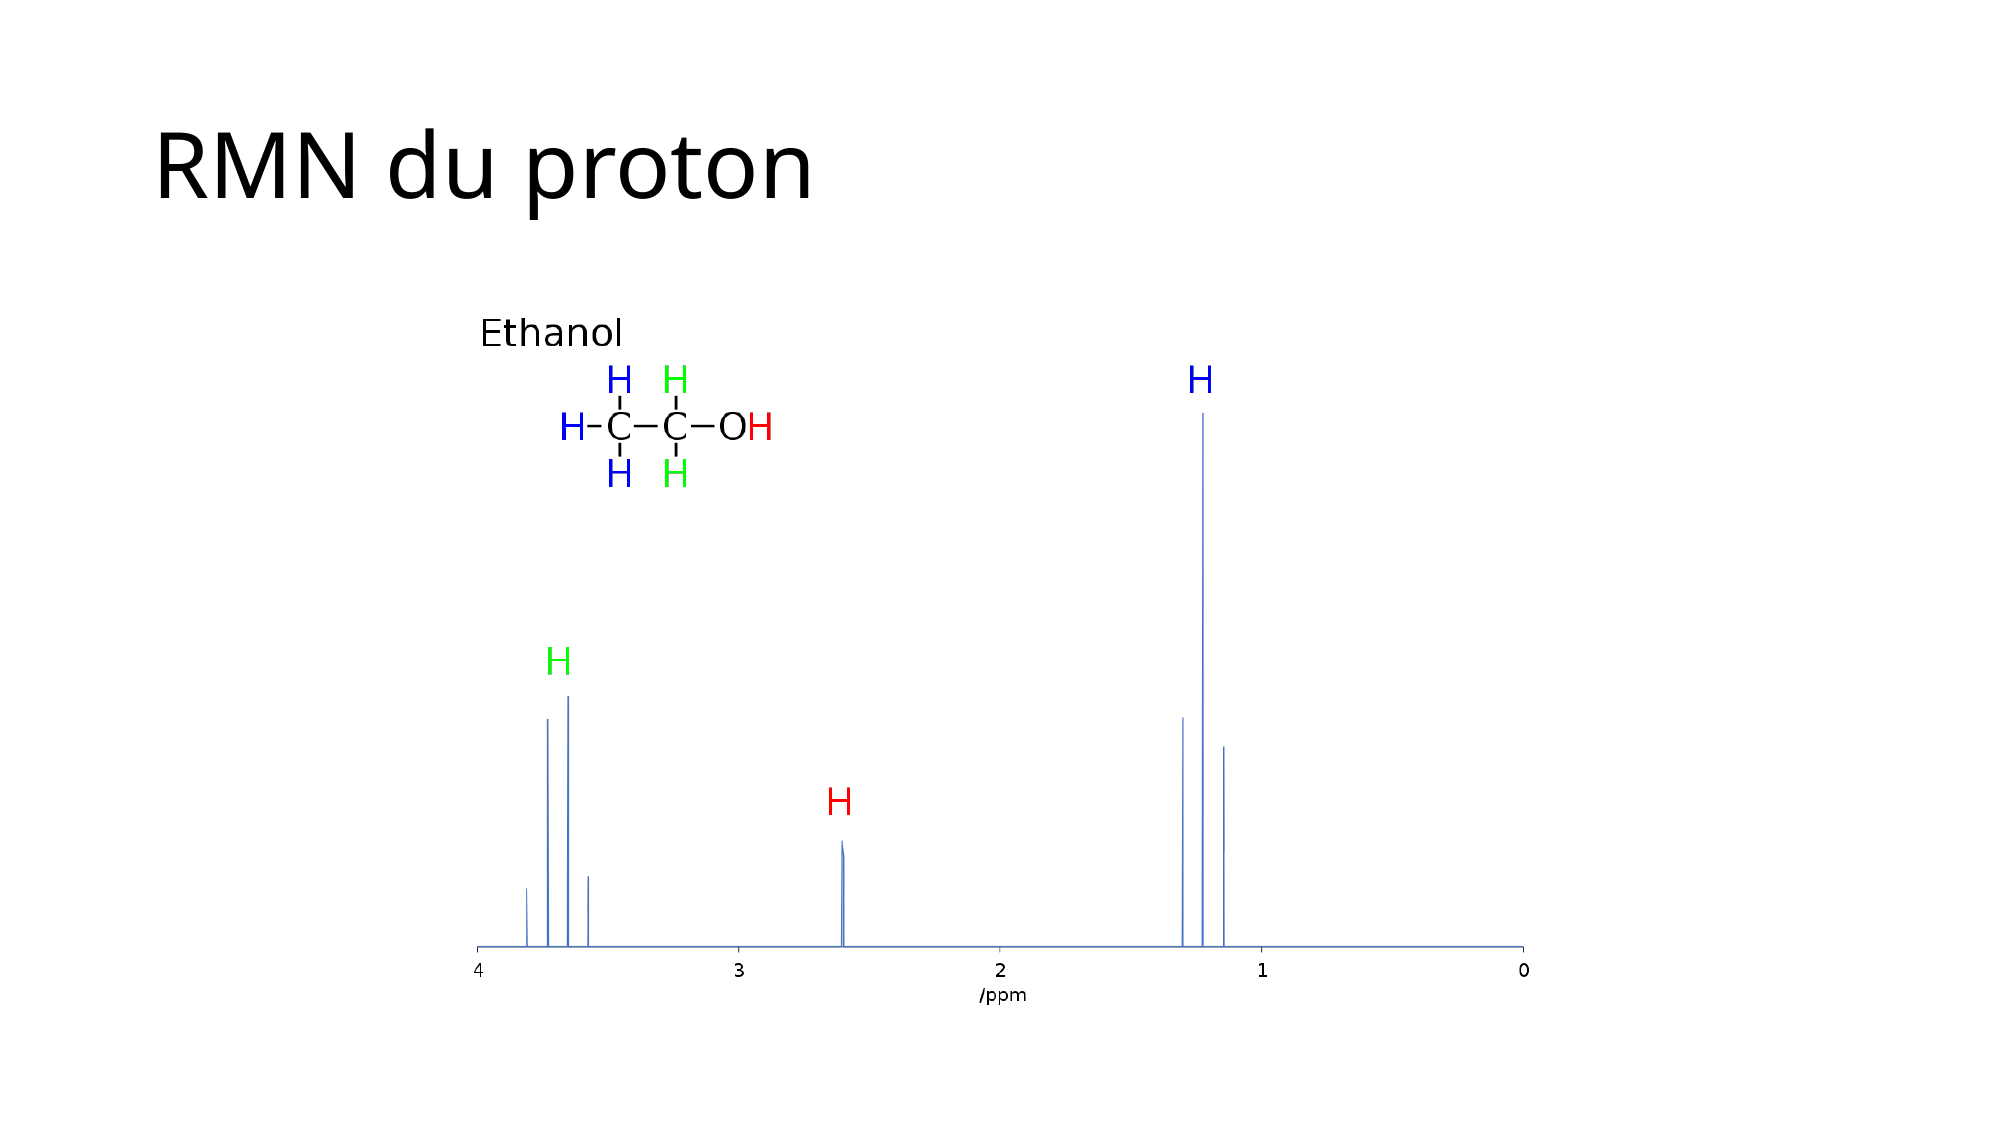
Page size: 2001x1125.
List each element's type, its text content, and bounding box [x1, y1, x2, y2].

picture [465, 299, 1535, 1014]
title RMN du proton [137, 59, 1863, 278]
